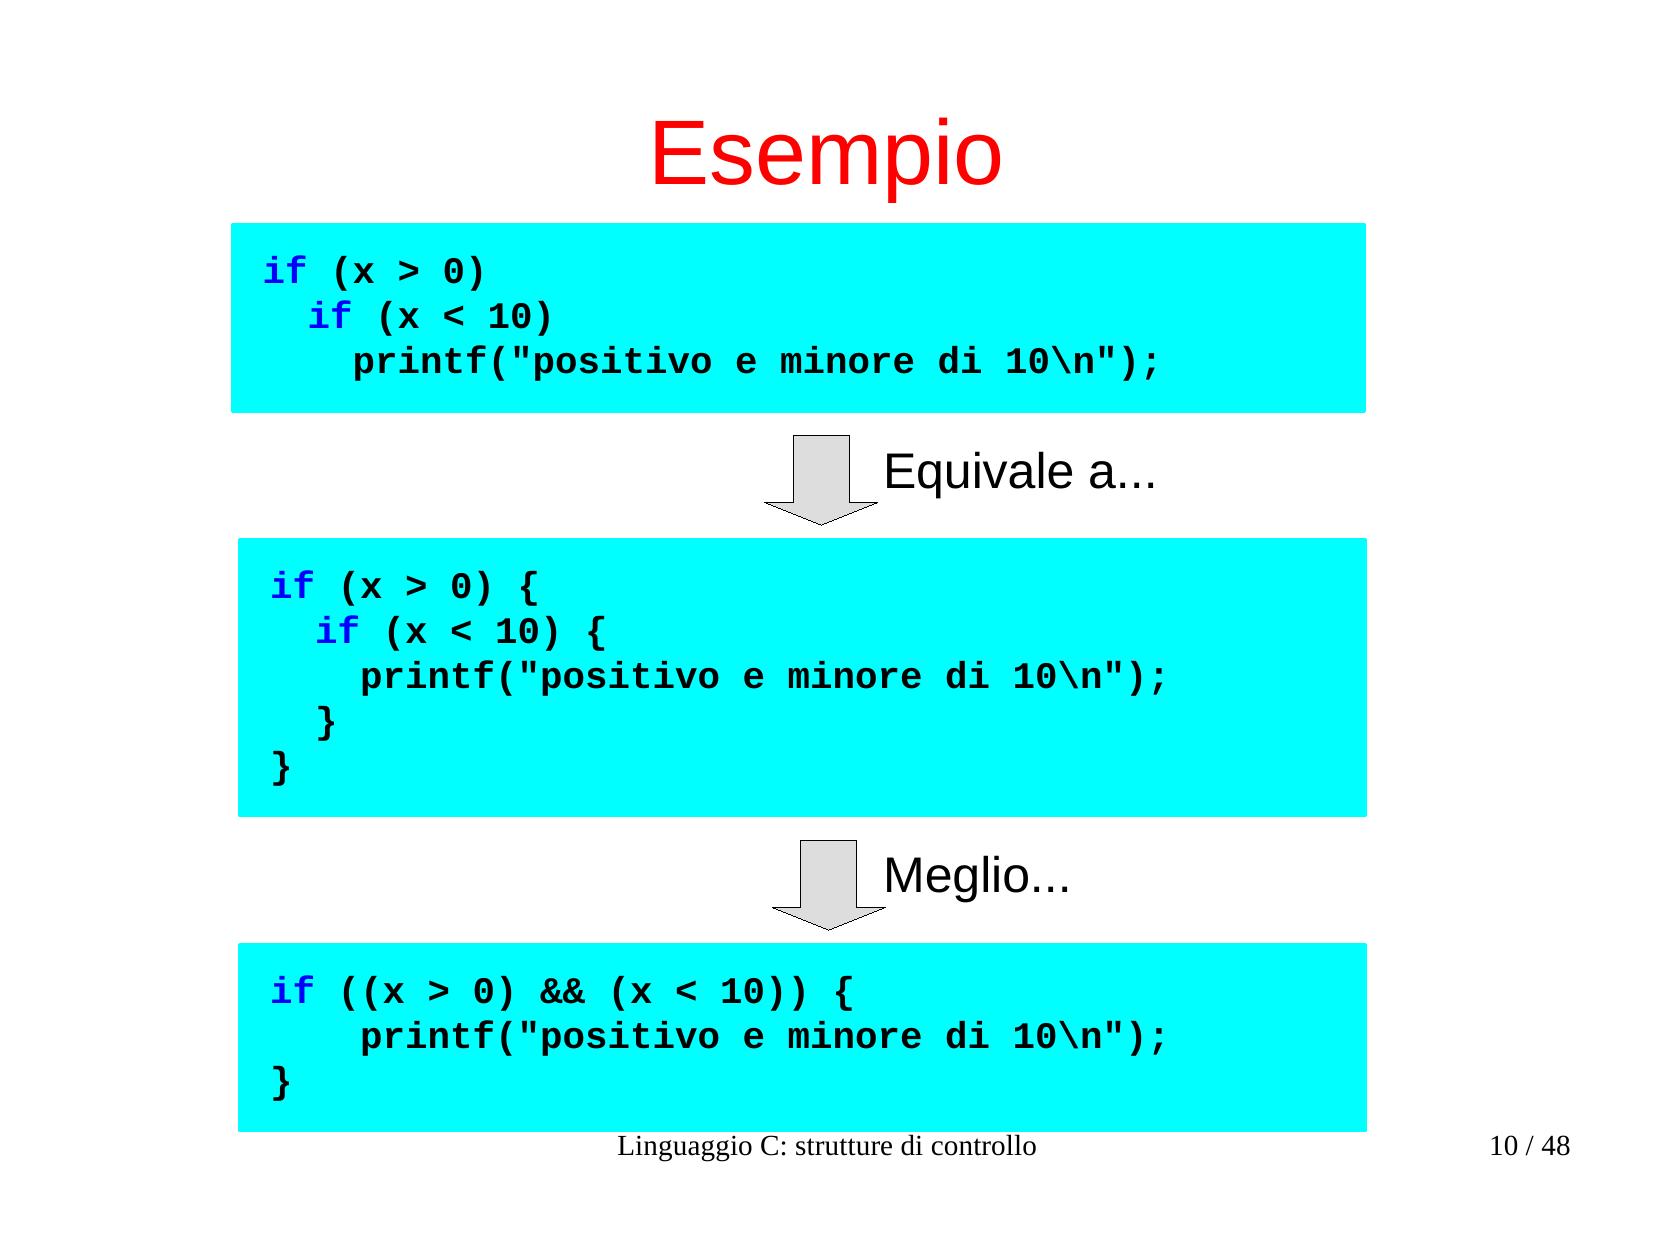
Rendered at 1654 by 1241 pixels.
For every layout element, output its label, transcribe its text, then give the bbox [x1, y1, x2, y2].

text_box [764, 435, 868, 526]
title Esempio [82, 49, 1571, 257]
text_box [772, 840, 874, 931]
text_box Equivale a... [868, 436, 1321, 508]
text_box if (x > 0) { if (x < 10) { printf("positivo e minore di 10\n"); } } [240, 539, 1366, 816]
text_box if ((x > 0) && (x < 10)) { printf("positivo e minore di 10\n"); } [240, 944, 1366, 1131]
text_box if (x > 0) if (x < 10) printf("positivo e minore di 10\n"); [232, 225, 1365, 412]
text_box Meglio... [868, 840, 1321, 912]
